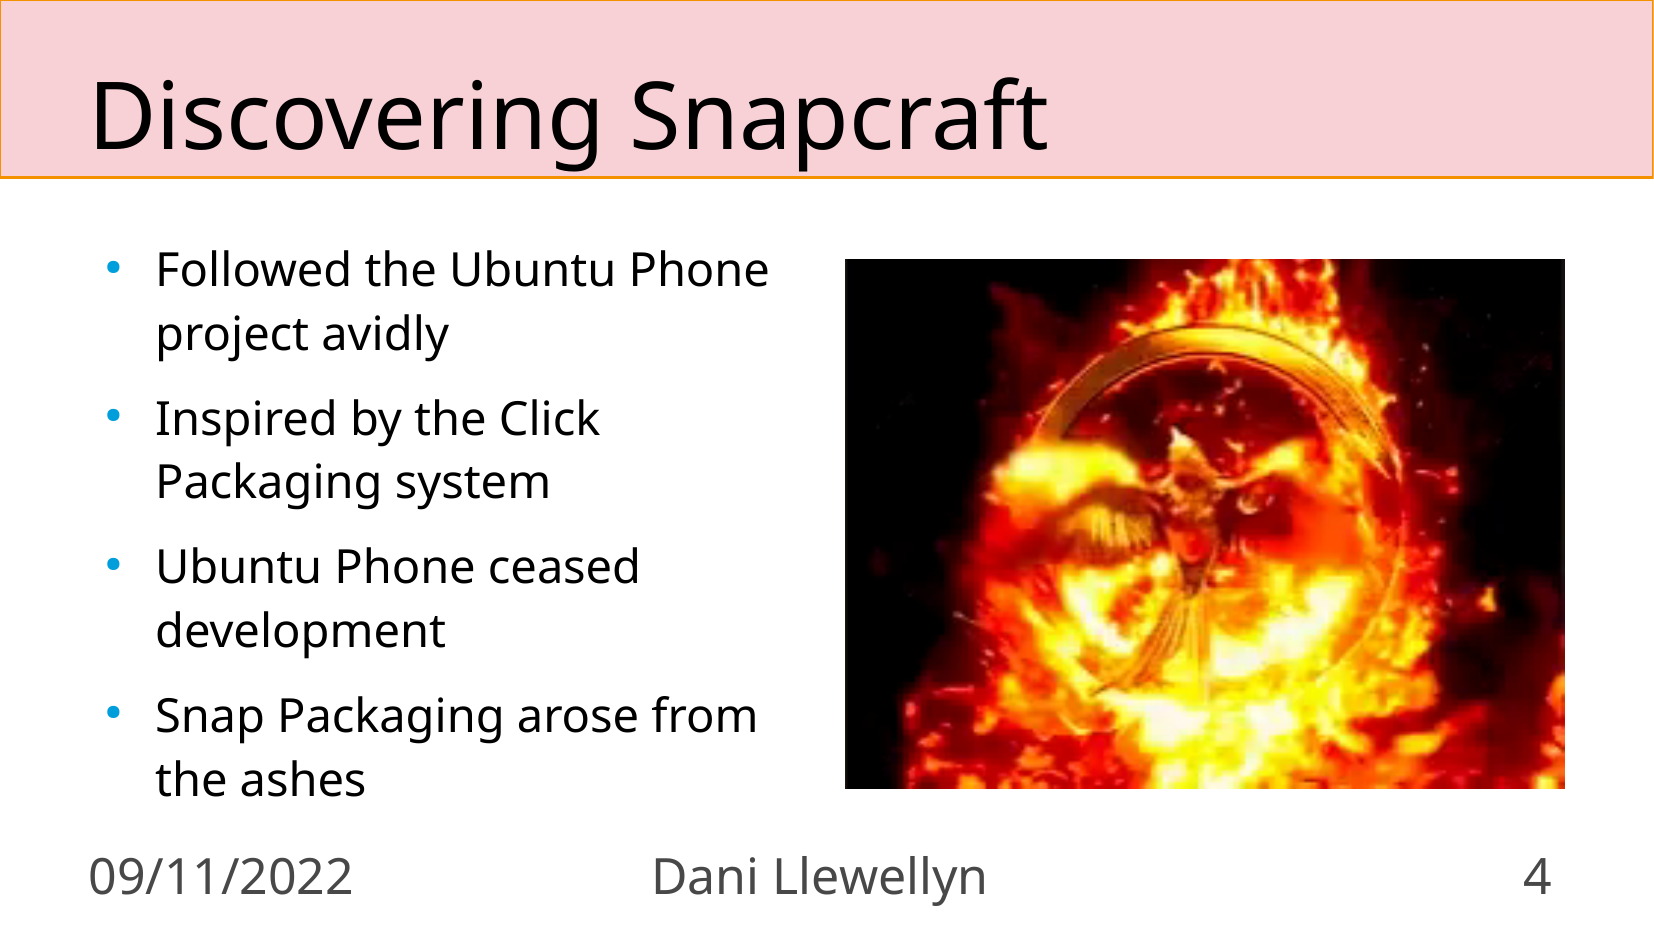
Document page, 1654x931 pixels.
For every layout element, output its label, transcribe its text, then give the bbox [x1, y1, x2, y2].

text_box [845, 258, 1566, 790]
title Discovering Snapcraft [88, 14, 1565, 178]
list Followed the Ubuntu Phone project avidly Inspired by the Click Packaging system Ubuntu Phone ceased development Snap Packaging arose from the ashes [88, 236, 809, 813]
